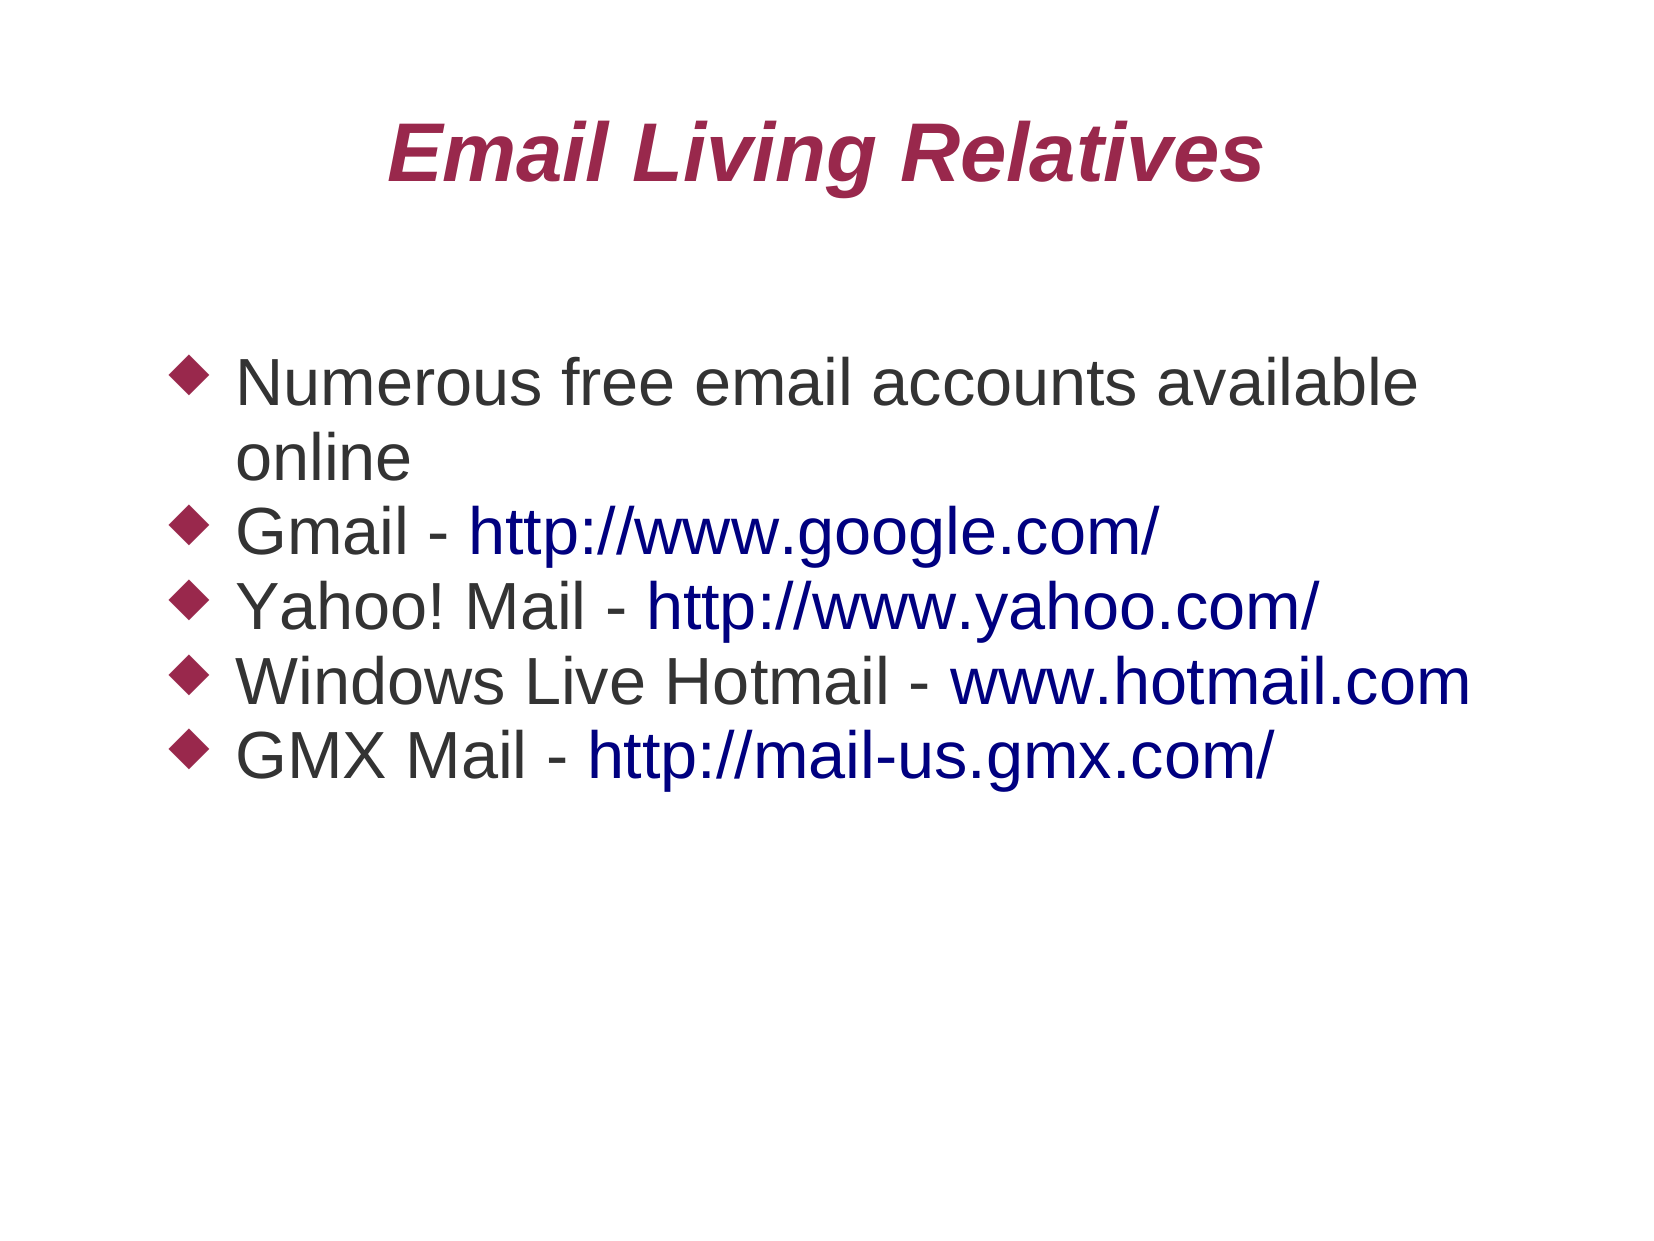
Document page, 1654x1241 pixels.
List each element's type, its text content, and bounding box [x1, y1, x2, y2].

list Numerous free email accounts available online Gmail - http://www.google.com/ Yahoo! Mail - http://www.yahoo.com/ Windows Live Hotmail - www.hotmail.com GMX Mail - http://mail-us.gmx.com/ [152, 344, 1534, 1127]
title Email Living Relatives [82, 49, 1571, 257]
